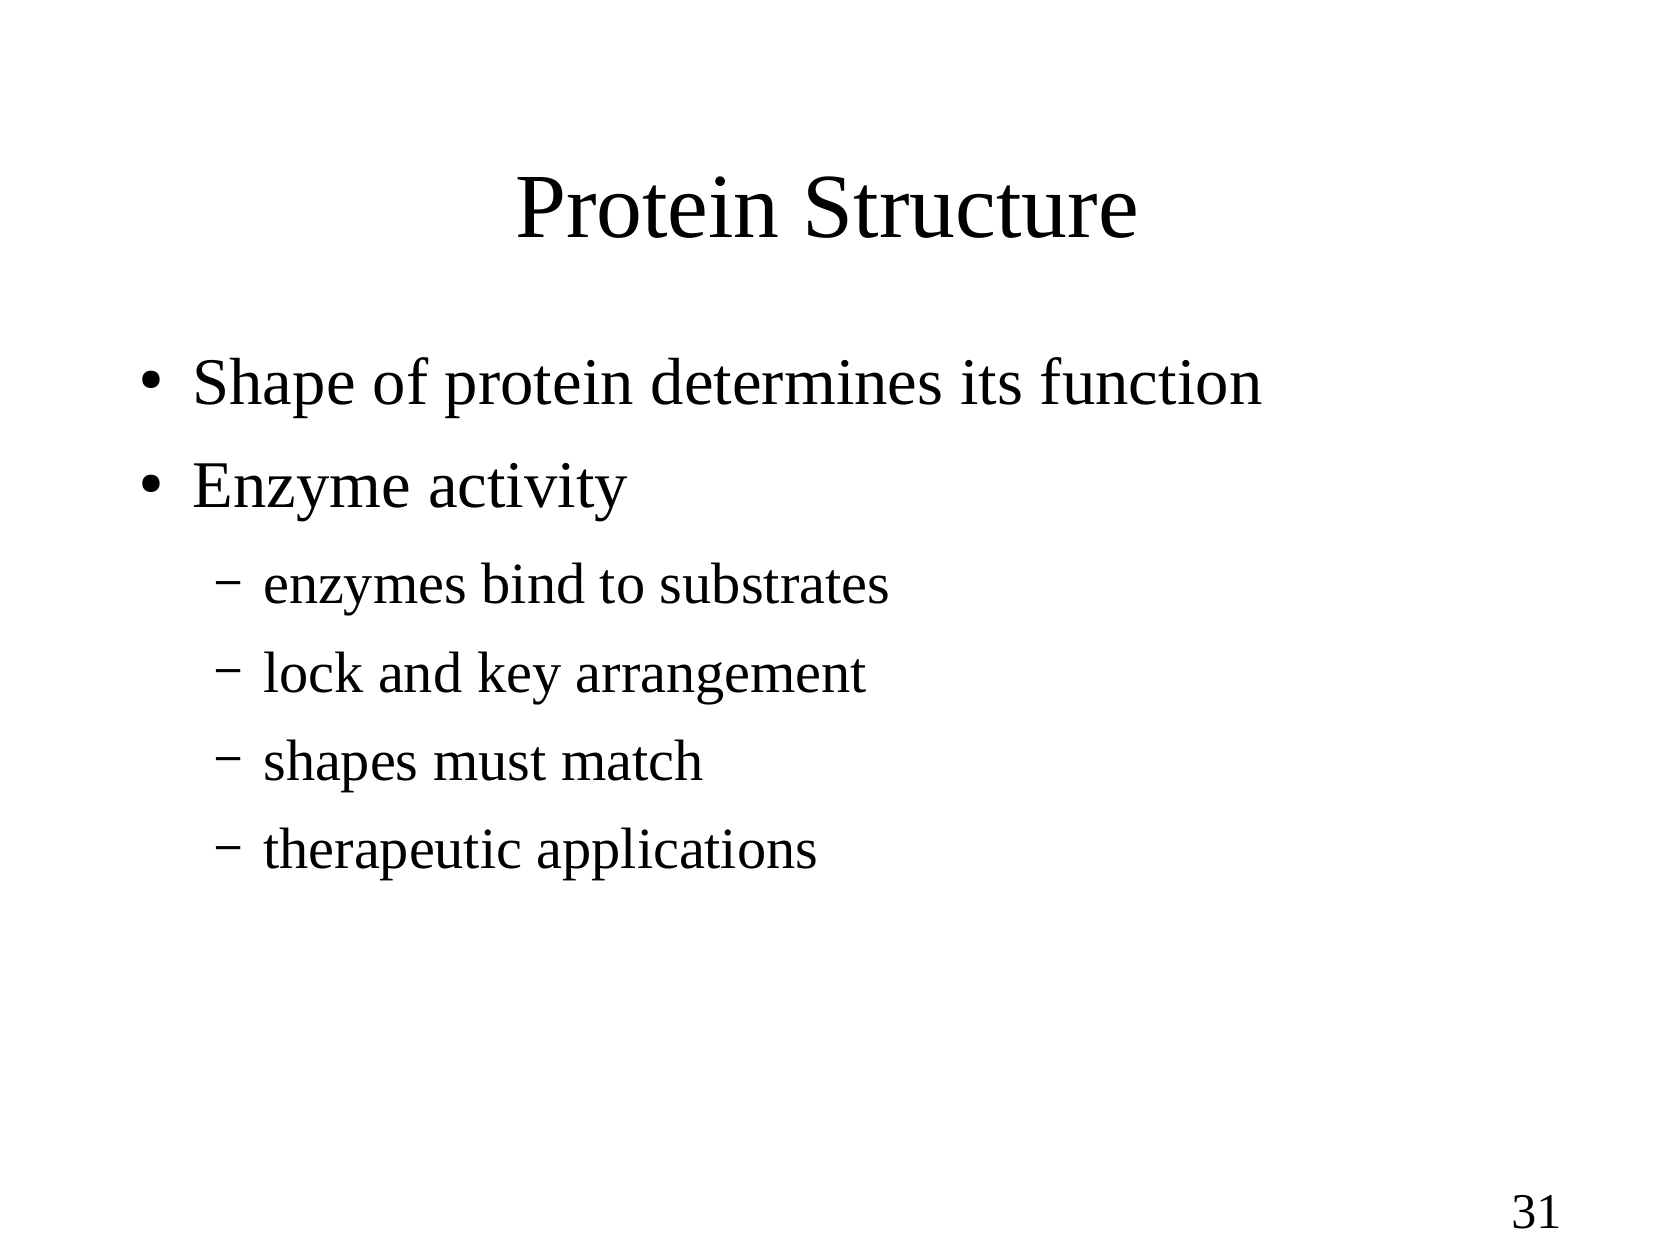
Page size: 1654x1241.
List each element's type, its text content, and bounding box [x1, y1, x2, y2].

text_box <number> [1511, 1183, 1654, 1241]
list Shape of protein determines its function Enzyme activity enzymes bind to substrates lock and key arrangement shapes must match therapeutic applications [121, 344, 1534, 1127]
title Protein Structure [121, 102, 1534, 311]
